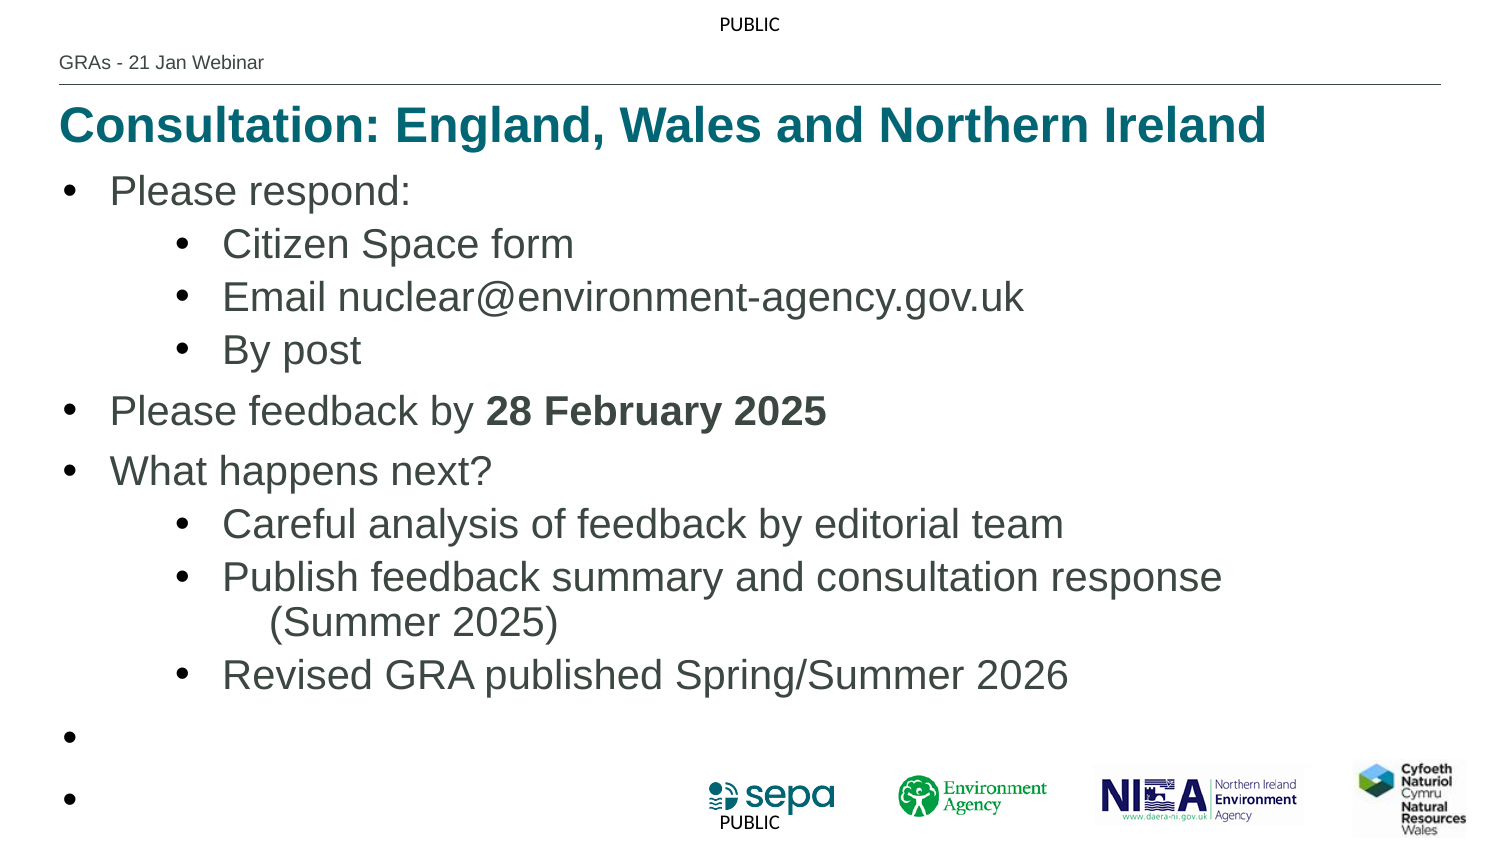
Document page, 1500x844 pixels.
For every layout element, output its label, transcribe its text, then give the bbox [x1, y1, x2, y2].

list Consultation: England, Wales and Northern Ireland [59, 99, 1442, 163]
list Please respond: Citizen Space form Email nuclear@environment-agency.gov.uk By post Please feedback by 28 February 2025 What happens next? Careful analysis of feedback by editorial team Publish feedback summary and consultation response (Summer 2025) Revised GRA published Spring/Summer 2026 [62, 169, 1334, 766]
list GRAs - 21 Jan Webinar [58, 53, 401, 75]
